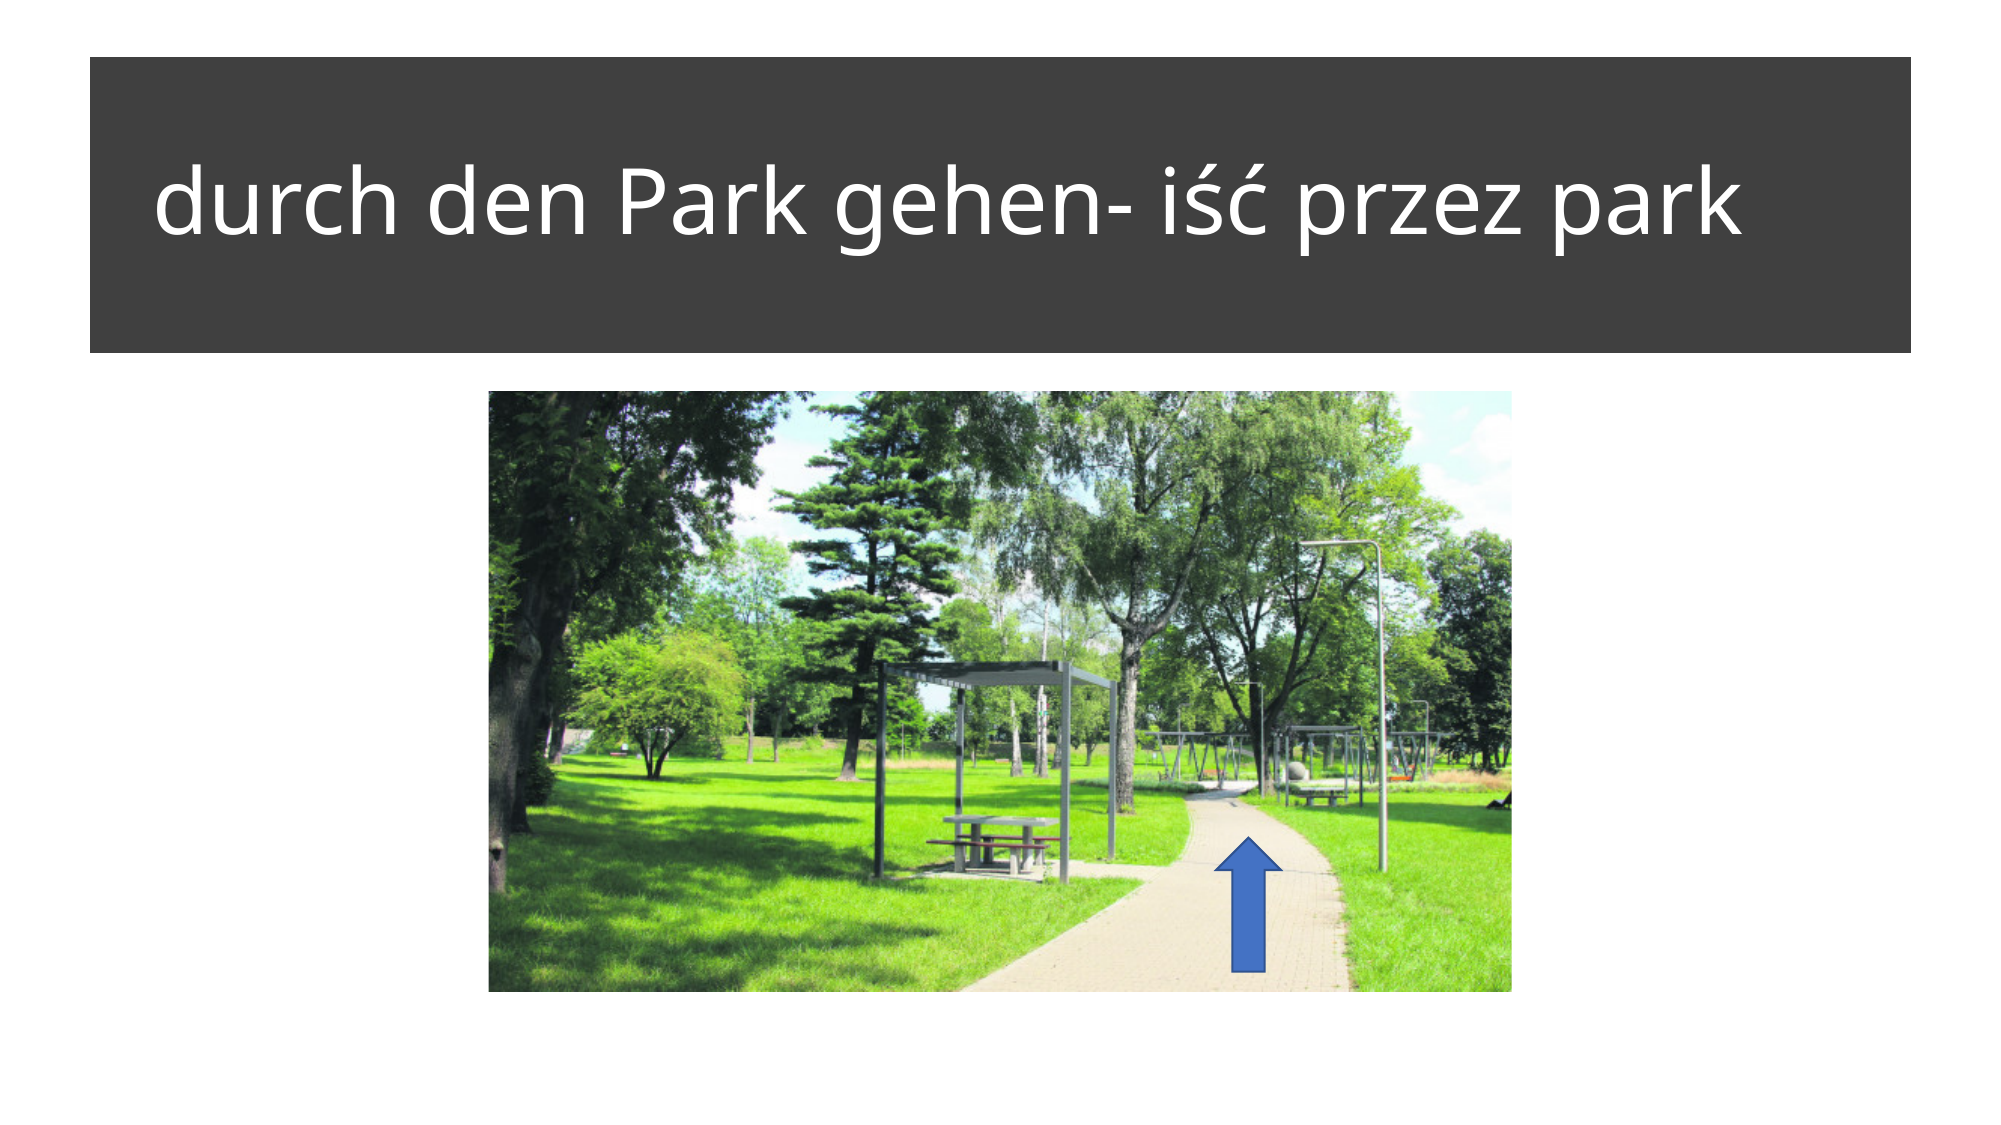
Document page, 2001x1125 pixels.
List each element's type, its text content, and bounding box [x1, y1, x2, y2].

title durch den Park gehen- iść przez park [137, 96, 1863, 314]
text_box [1216, 837, 1281, 972]
picture [488, 391, 1512, 992]
text_box [90, 57, 1911, 353]
